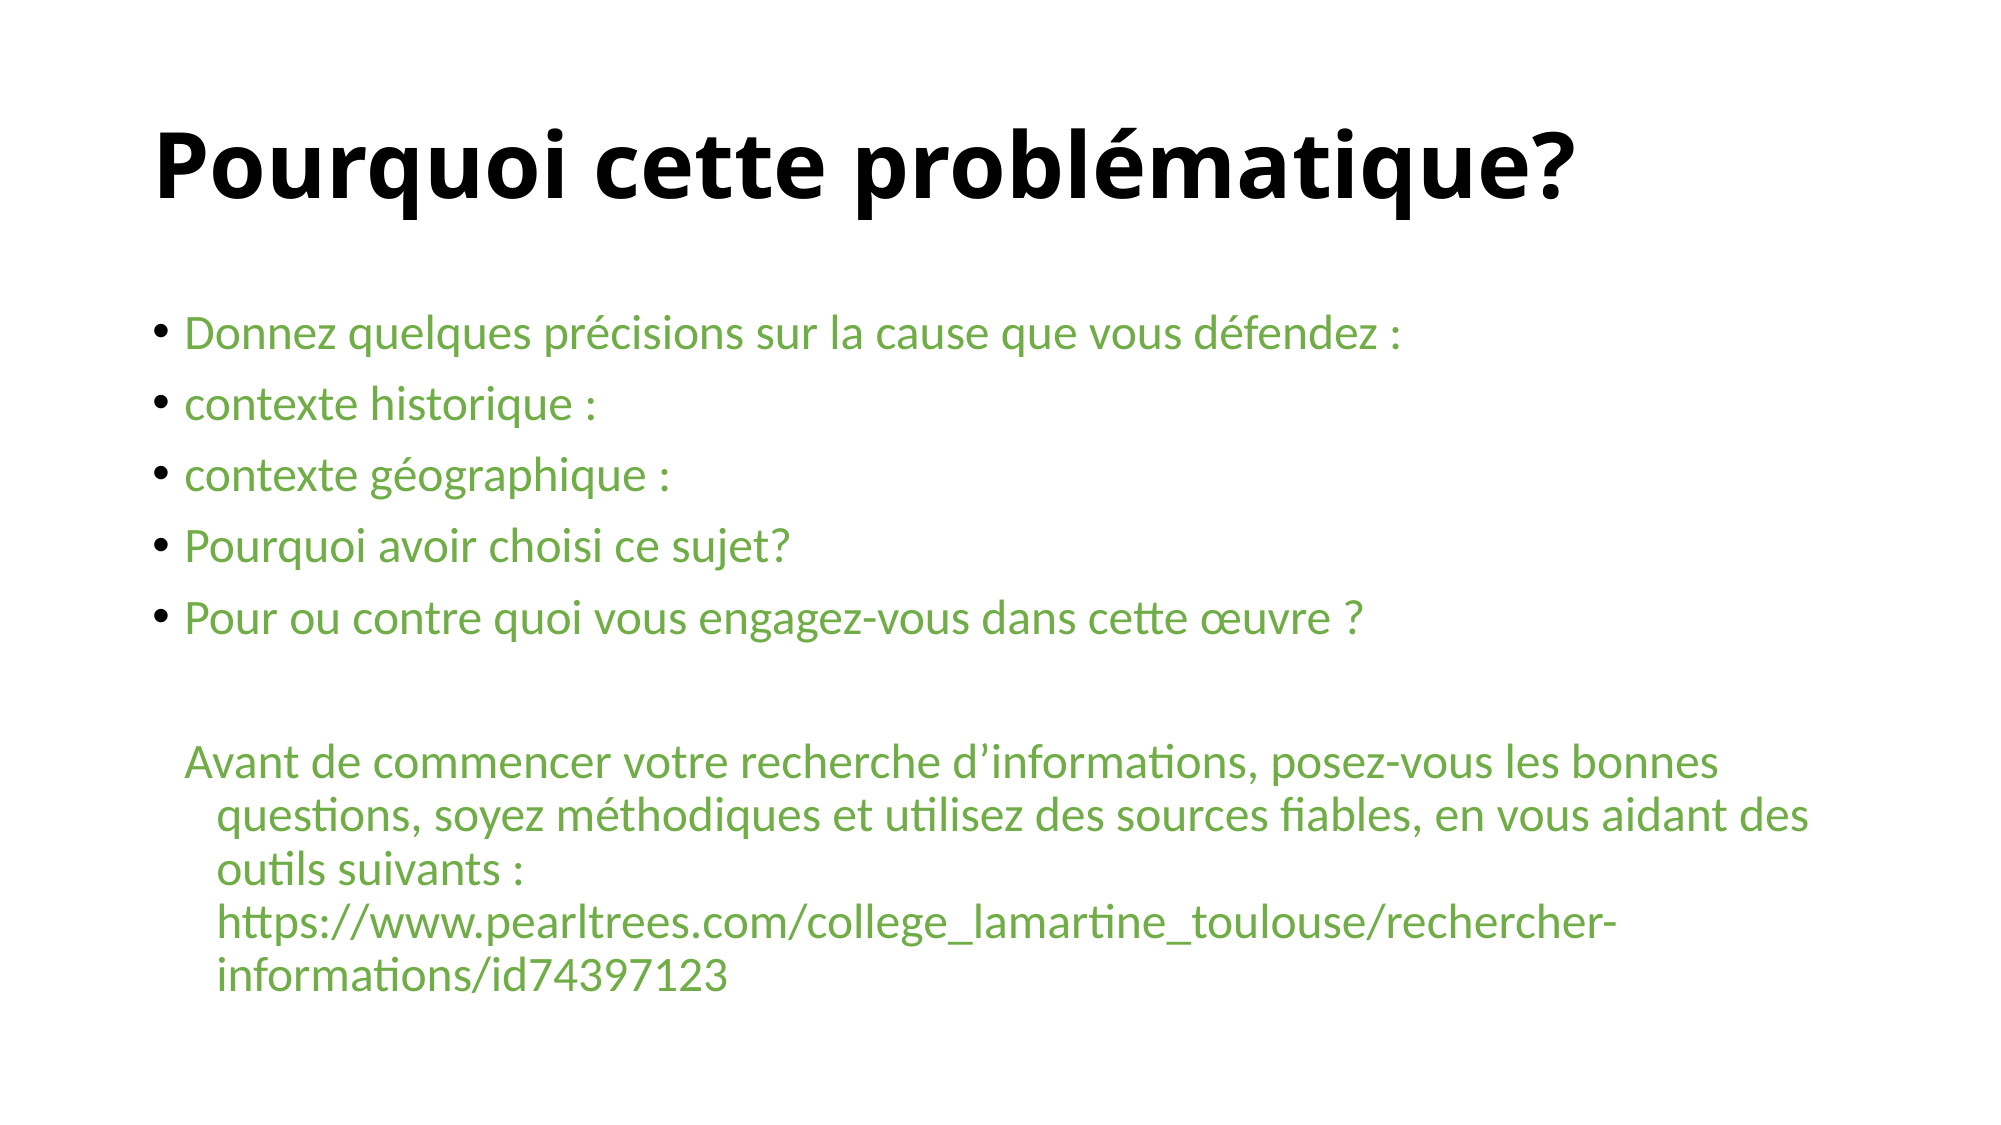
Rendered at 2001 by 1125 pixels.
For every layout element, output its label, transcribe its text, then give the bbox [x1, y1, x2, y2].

title Pourquoi cette problématique? [137, 59, 1863, 278]
list Donnez quelques précisions sur la cause que vous défendez : contexte historique : contexte géographique : Pourquoi avoir choisi ce sujet? Pour ou contre quoi vous engagez-vous dans cette œuvre ? Avant de commencer votre recherche d’informations, posez-vous les bonnes questions, soyez méthodiques et utilisez des sources fiables, en vous aidant des outils suivants : https://www.pearltrees.com/college_lamartine_toulouse/rechercher-informations/id74397123 [137, 299, 1863, 1014]
